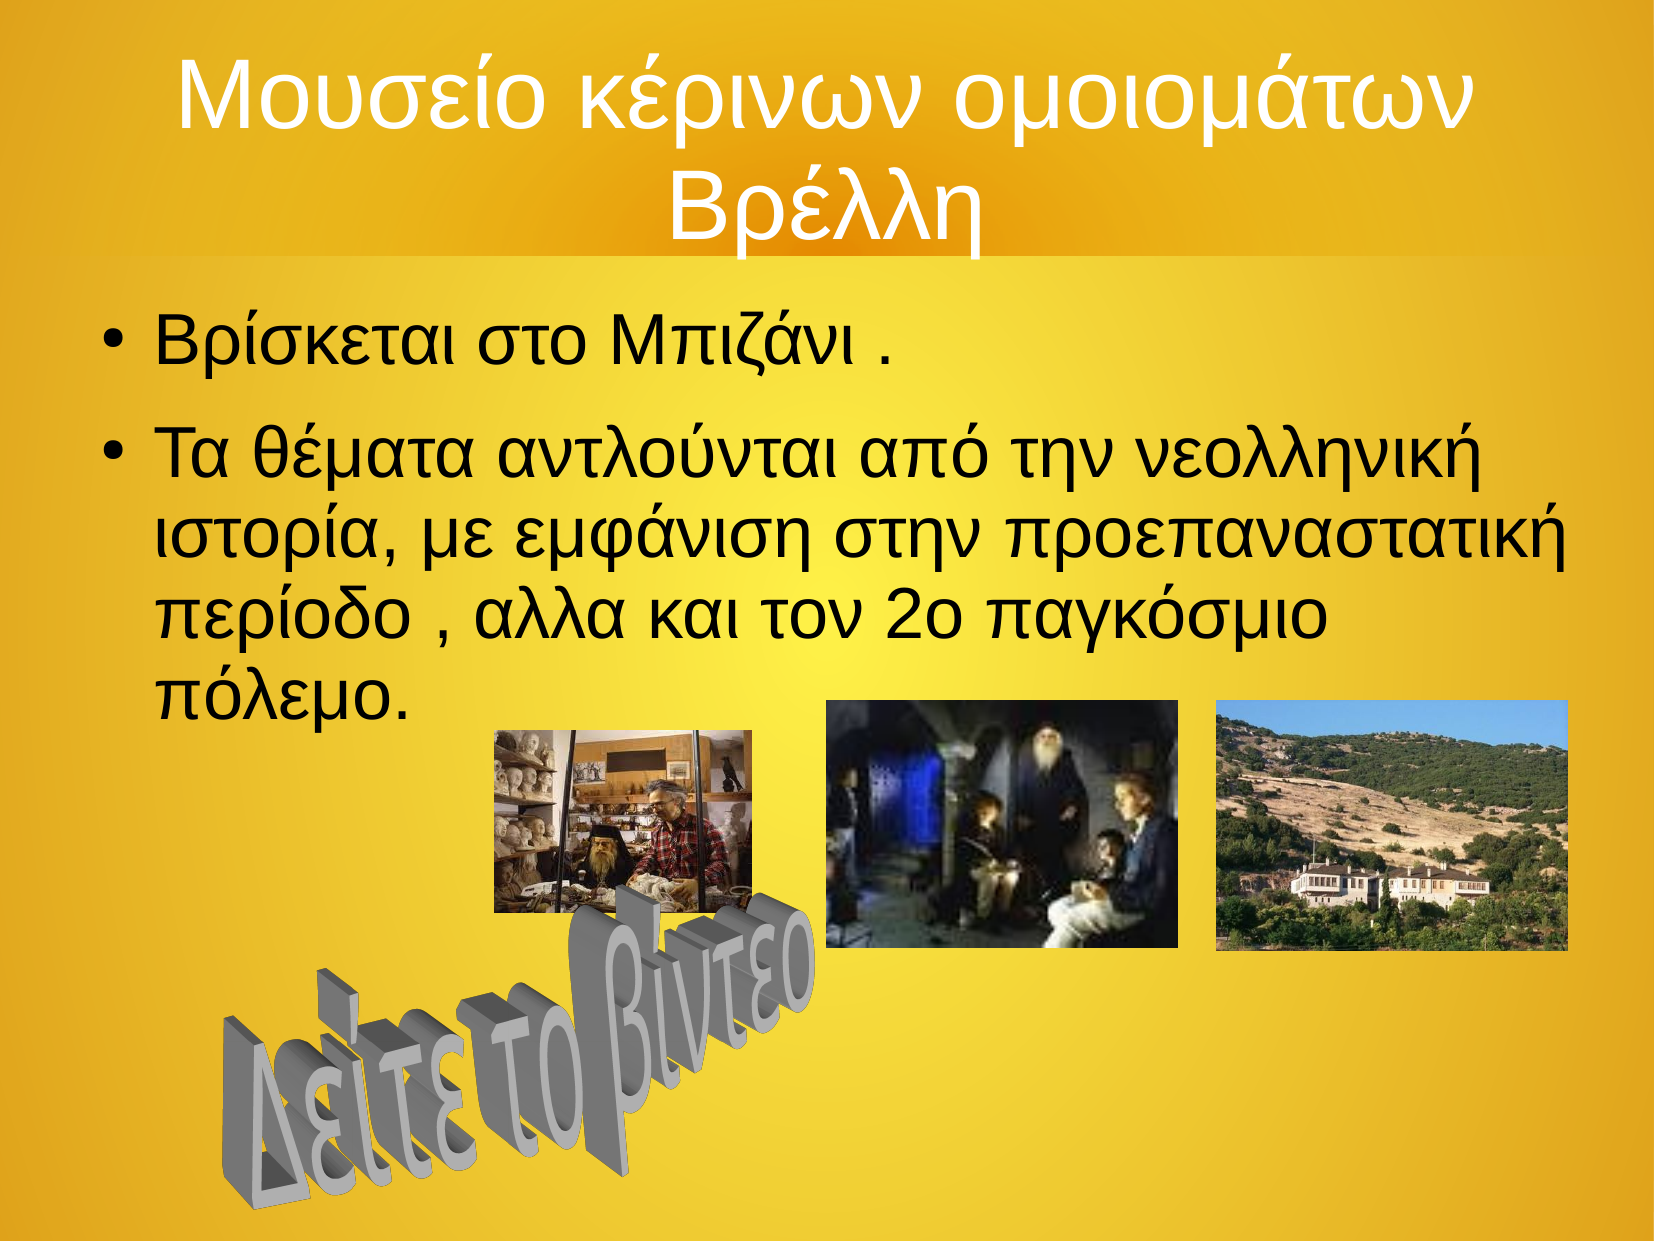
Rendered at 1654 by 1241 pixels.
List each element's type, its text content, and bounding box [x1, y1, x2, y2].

picture [494, 730, 752, 913]
picture [1216, 700, 1568, 951]
title Μουσείο κέρινων ομοιομάτων Βρέλλη [82, 38, 1571, 261]
picture [826, 700, 1178, 948]
list Βρίσκεται στο Μπιζάνι . Τα θέματα αντλούνται από την νεολληνική ιστορία, με εμφάνιση στην προεπαναστατική περίοδο , αλλα και τον 2ο παγκόσμιο πόλεμο. [82, 299, 1571, 1019]
